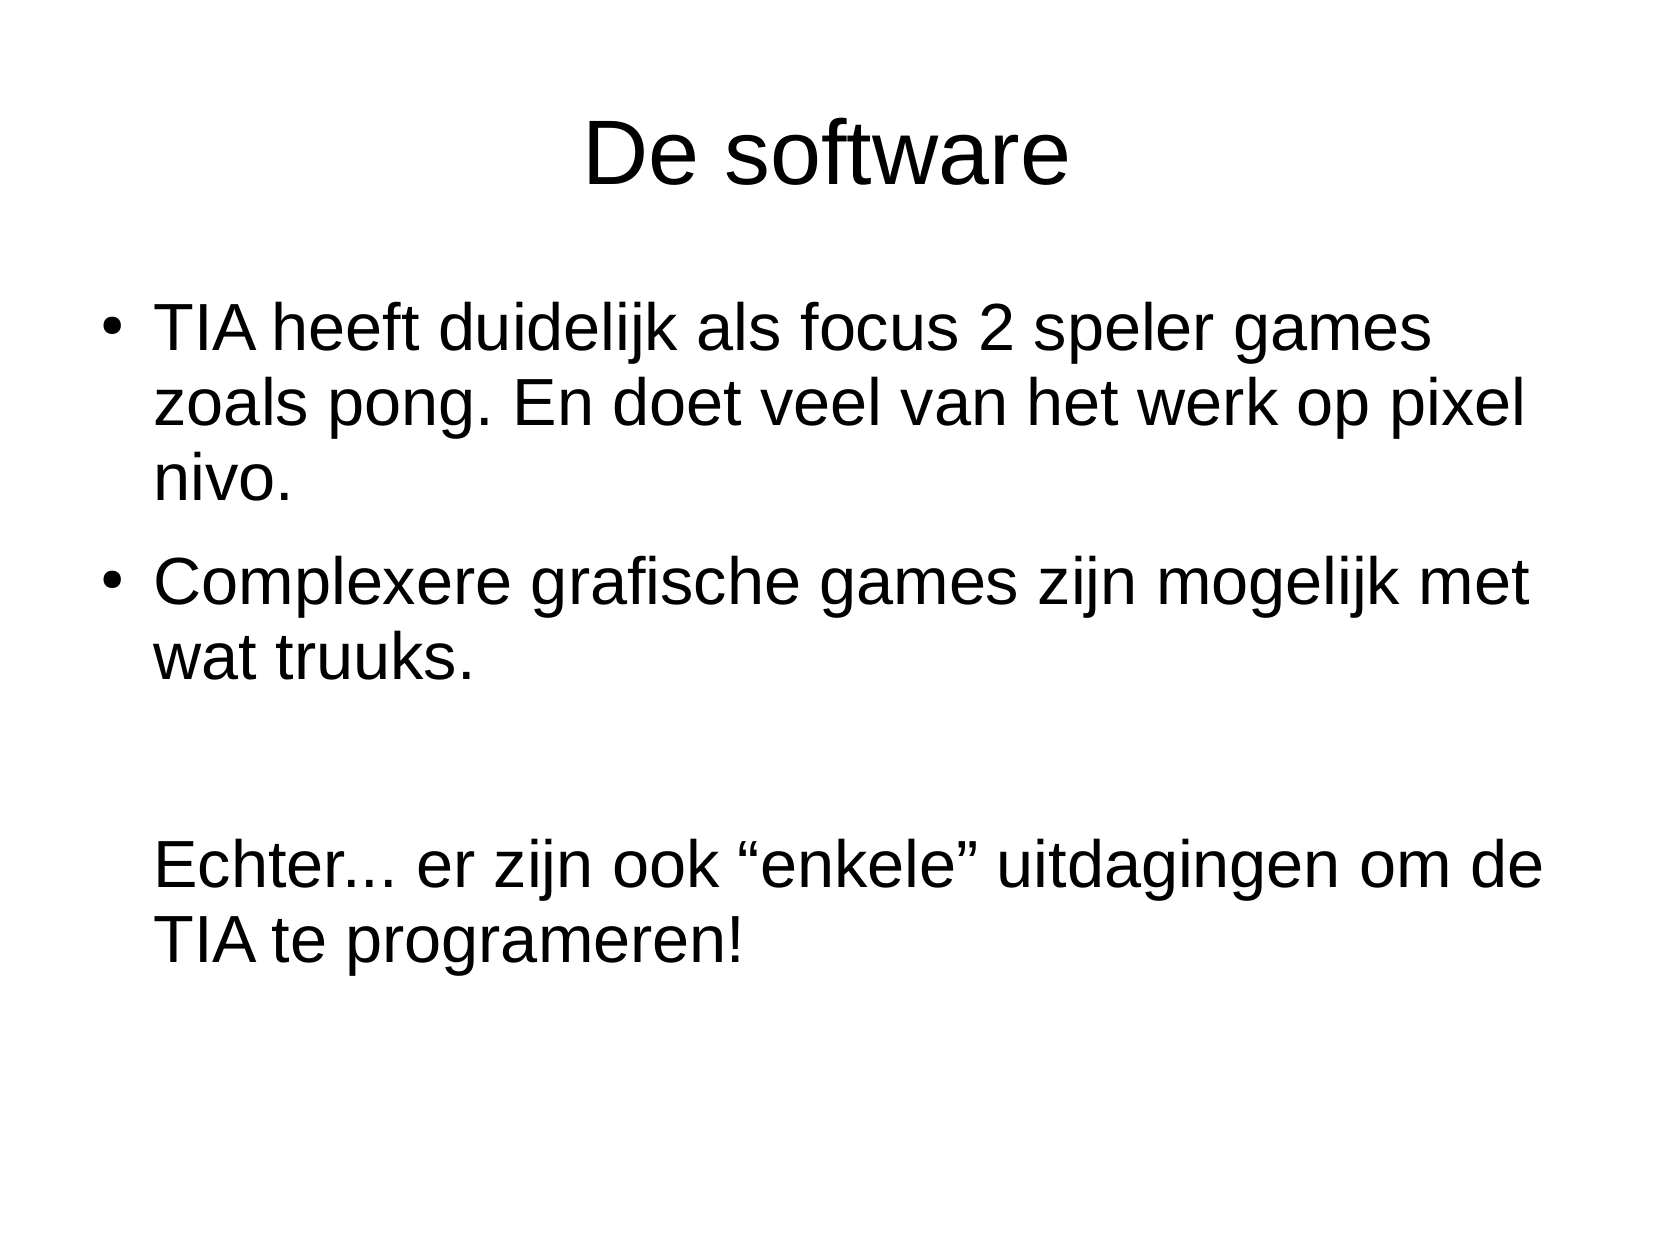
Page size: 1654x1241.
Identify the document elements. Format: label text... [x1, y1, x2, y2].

title De software [82, 49, 1571, 257]
list TIA heeft duidelijk als focus 2 speler games zoals pong. En doet veel van het werk op pixel nivo. Complexere grafische games zijn mogelijk met wat truuks. Echter... er zijn ook “enkele” uitdagingen om de TIA te programeren! [82, 290, 1571, 1010]
